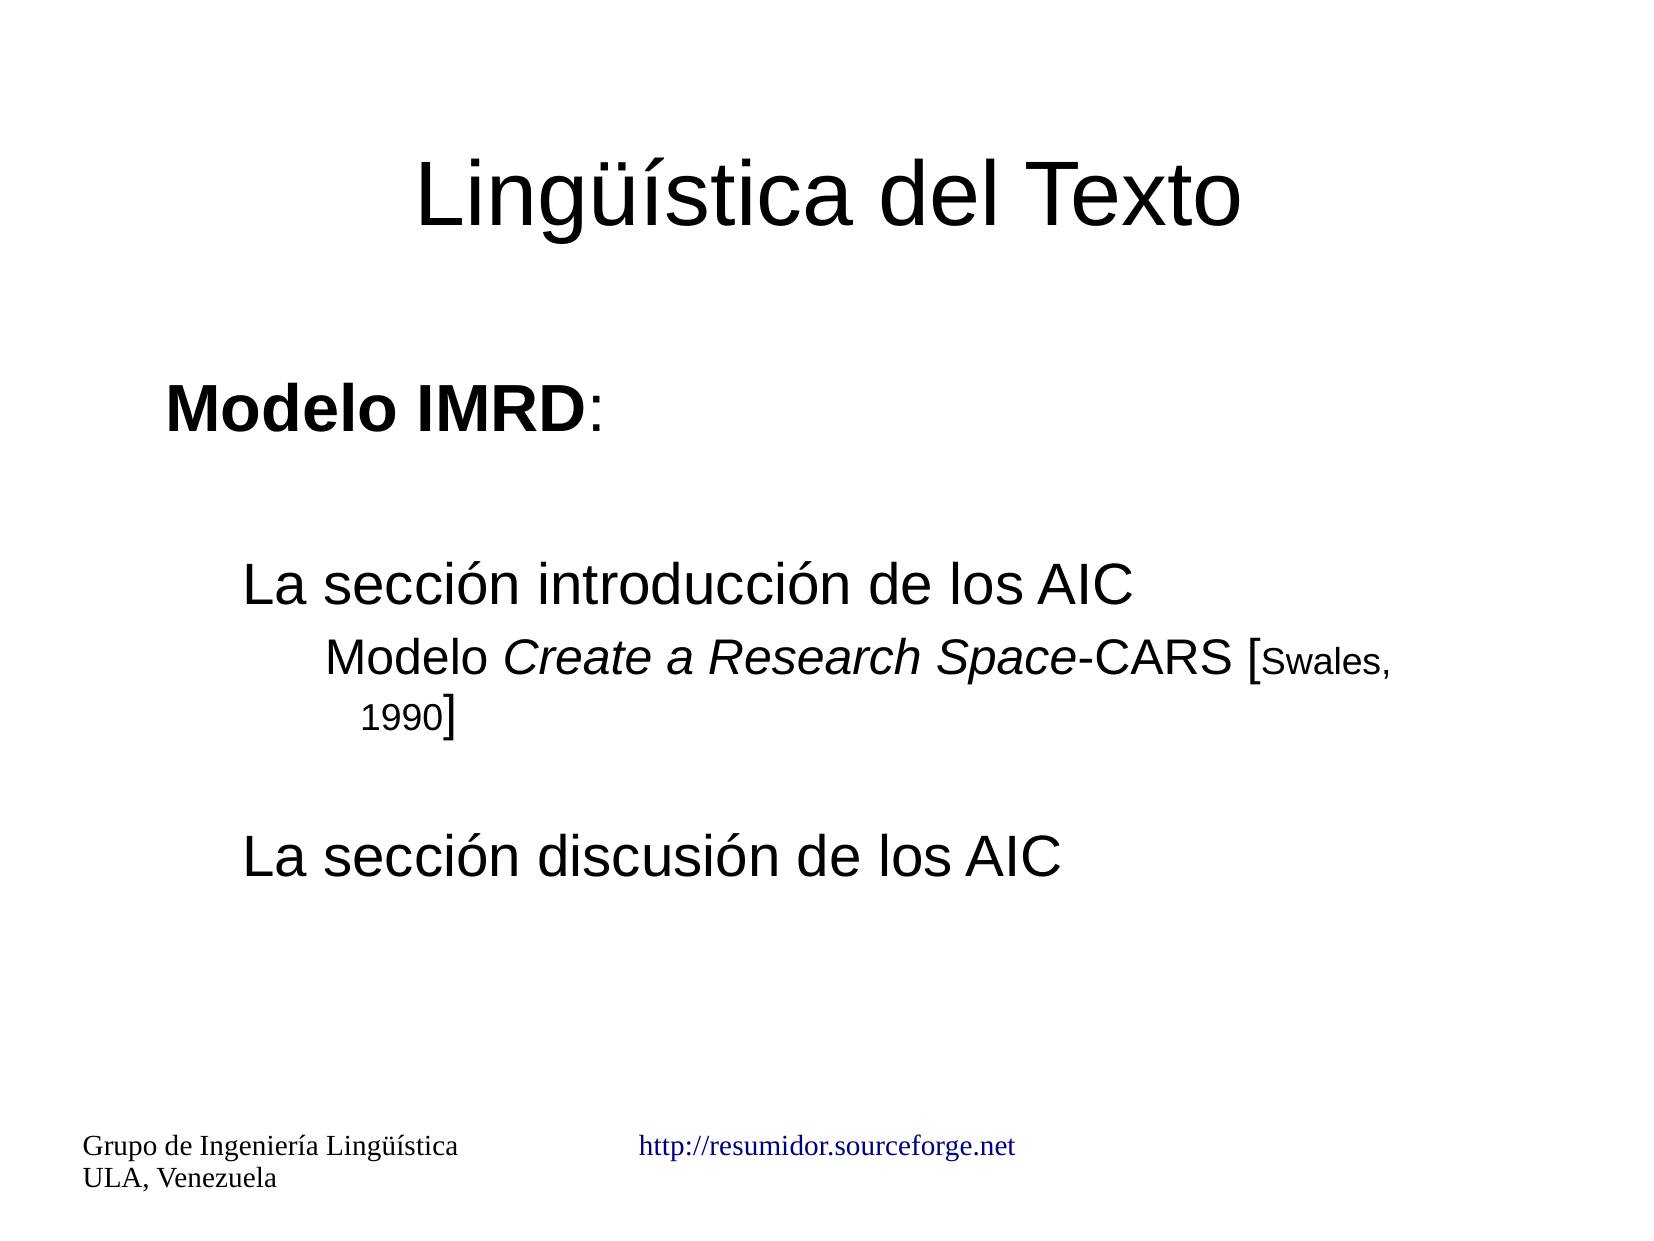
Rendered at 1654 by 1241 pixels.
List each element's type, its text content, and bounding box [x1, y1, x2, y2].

list Modelo IMRD: La sección introducción de los AIC Modelo Create a Research Space-CARS [Swales, 1990] La sección discusión de los AIC [132, 363, 1439, 1000]
title Lingüística del Texto [225, 99, 1436, 288]
